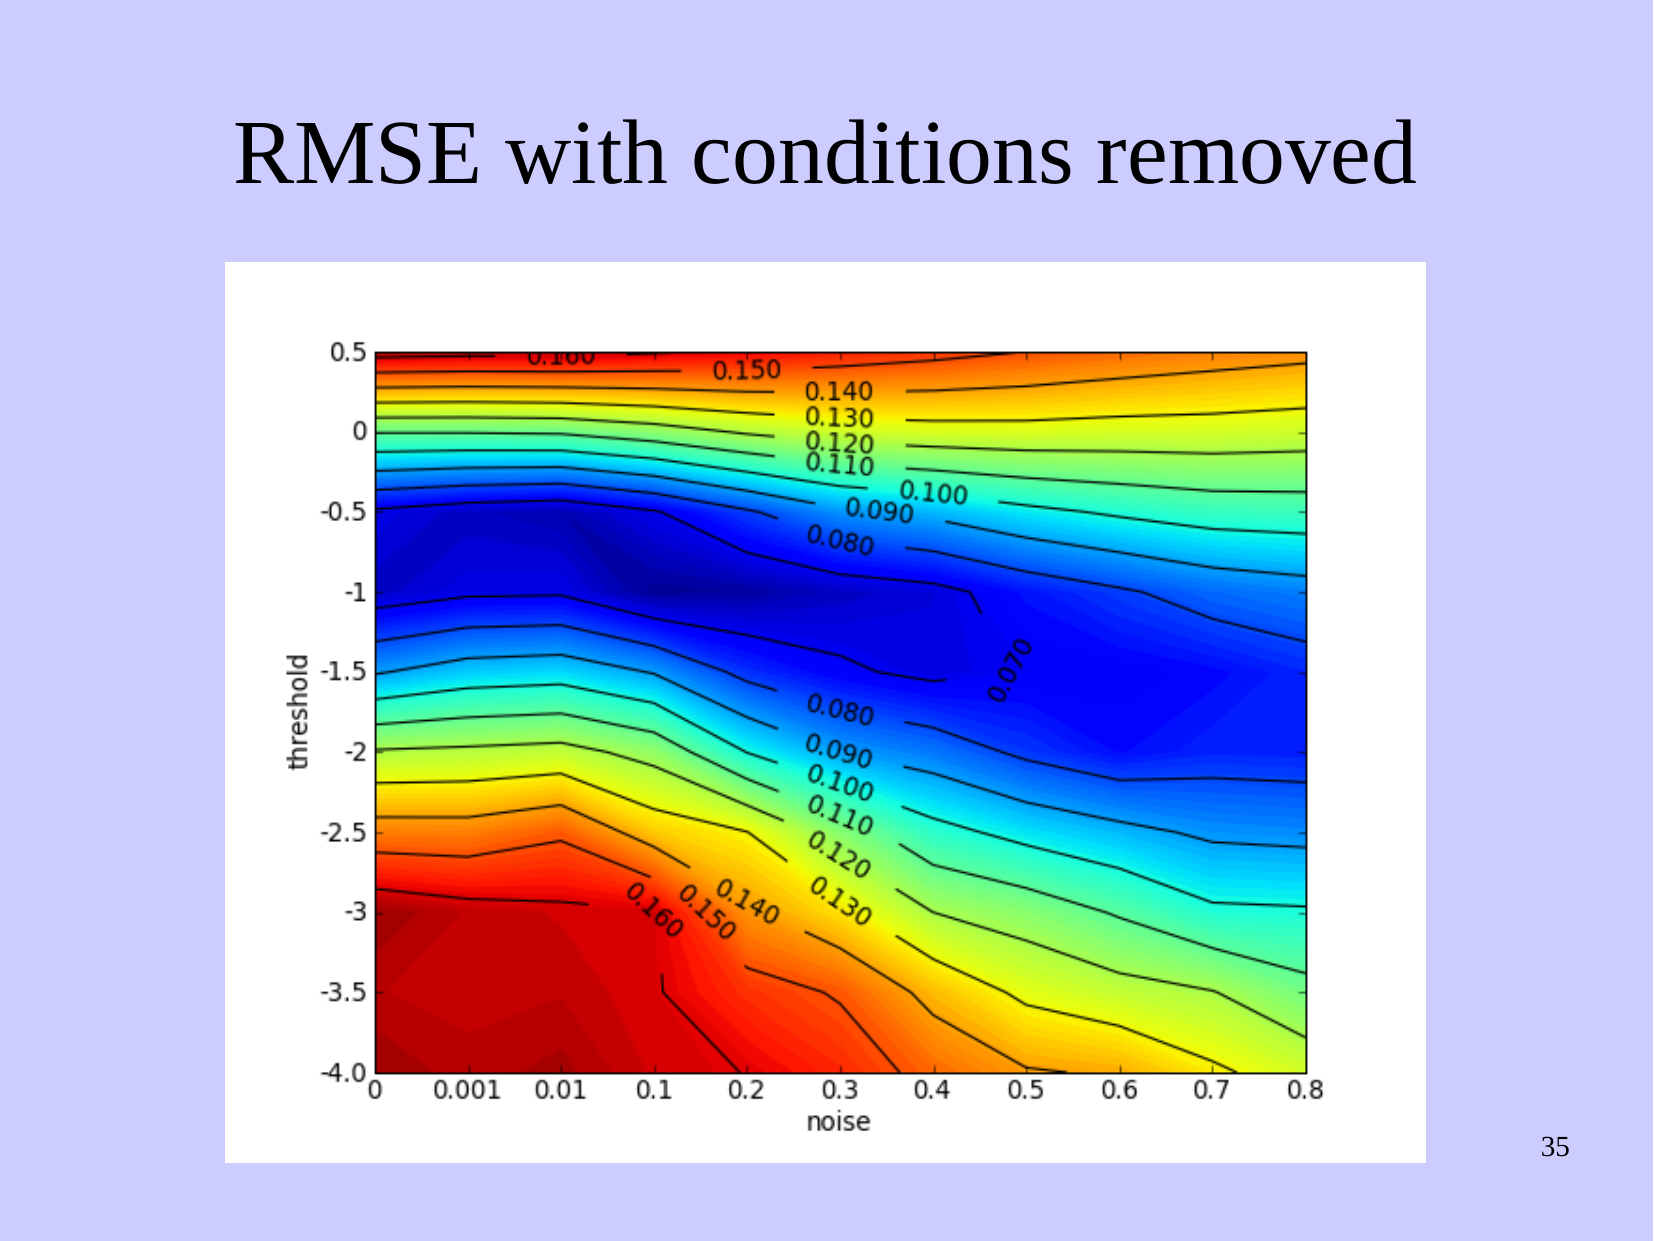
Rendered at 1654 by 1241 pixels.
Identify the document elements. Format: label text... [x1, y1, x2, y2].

title RMSE with conditions removed [82, 49, 1571, 257]
picture [225, 262, 1426, 1163]
